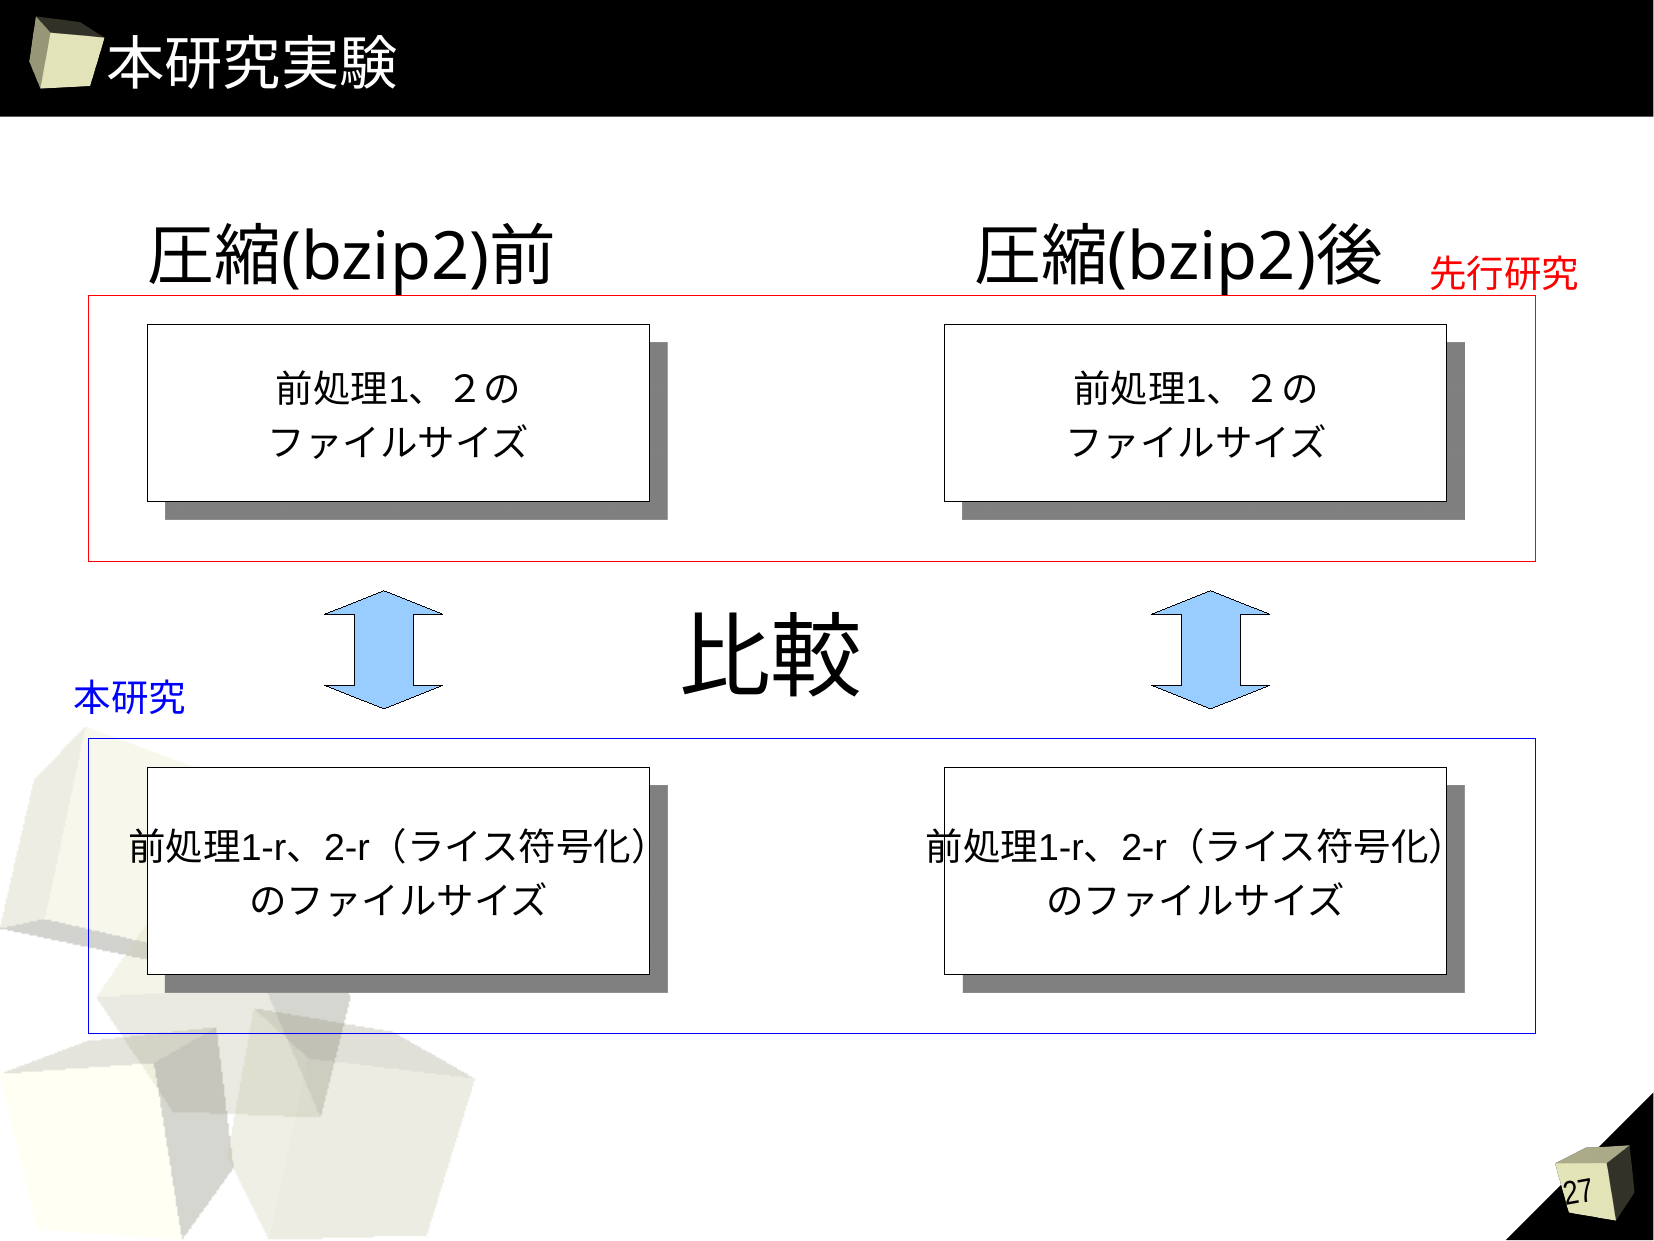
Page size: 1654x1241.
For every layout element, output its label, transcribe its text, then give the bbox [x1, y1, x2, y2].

picture [89, 768, 477, 1033]
text_box 前処理1-r、2-r（ライス符号化） のファイルサイズ [944, 767, 1447, 975]
picture [0, 726, 477, 1241]
text_box 先行研究 [1414, 236, 1654, 343]
text_box 前処理1、２の ファイルサイズ [944, 324, 1447, 502]
text_box 前処理1、２の ファイルサイズ [147, 324, 650, 502]
title 比較 [679, 590, 916, 709]
title 圧縮(bzip2)前 [147, 206, 650, 295]
title 圧縮(bzip2)後 [974, 206, 1447, 295]
title 本研究実験 [106, 0, 1595, 119]
text_box [1151, 590, 1270, 709]
text_box [324, 590, 443, 661]
text_box 本研究 [59, 661, 592, 768]
text_box 前処理1-r、2-r（ライス符号化） のファイルサイズ [147, 767, 650, 975]
